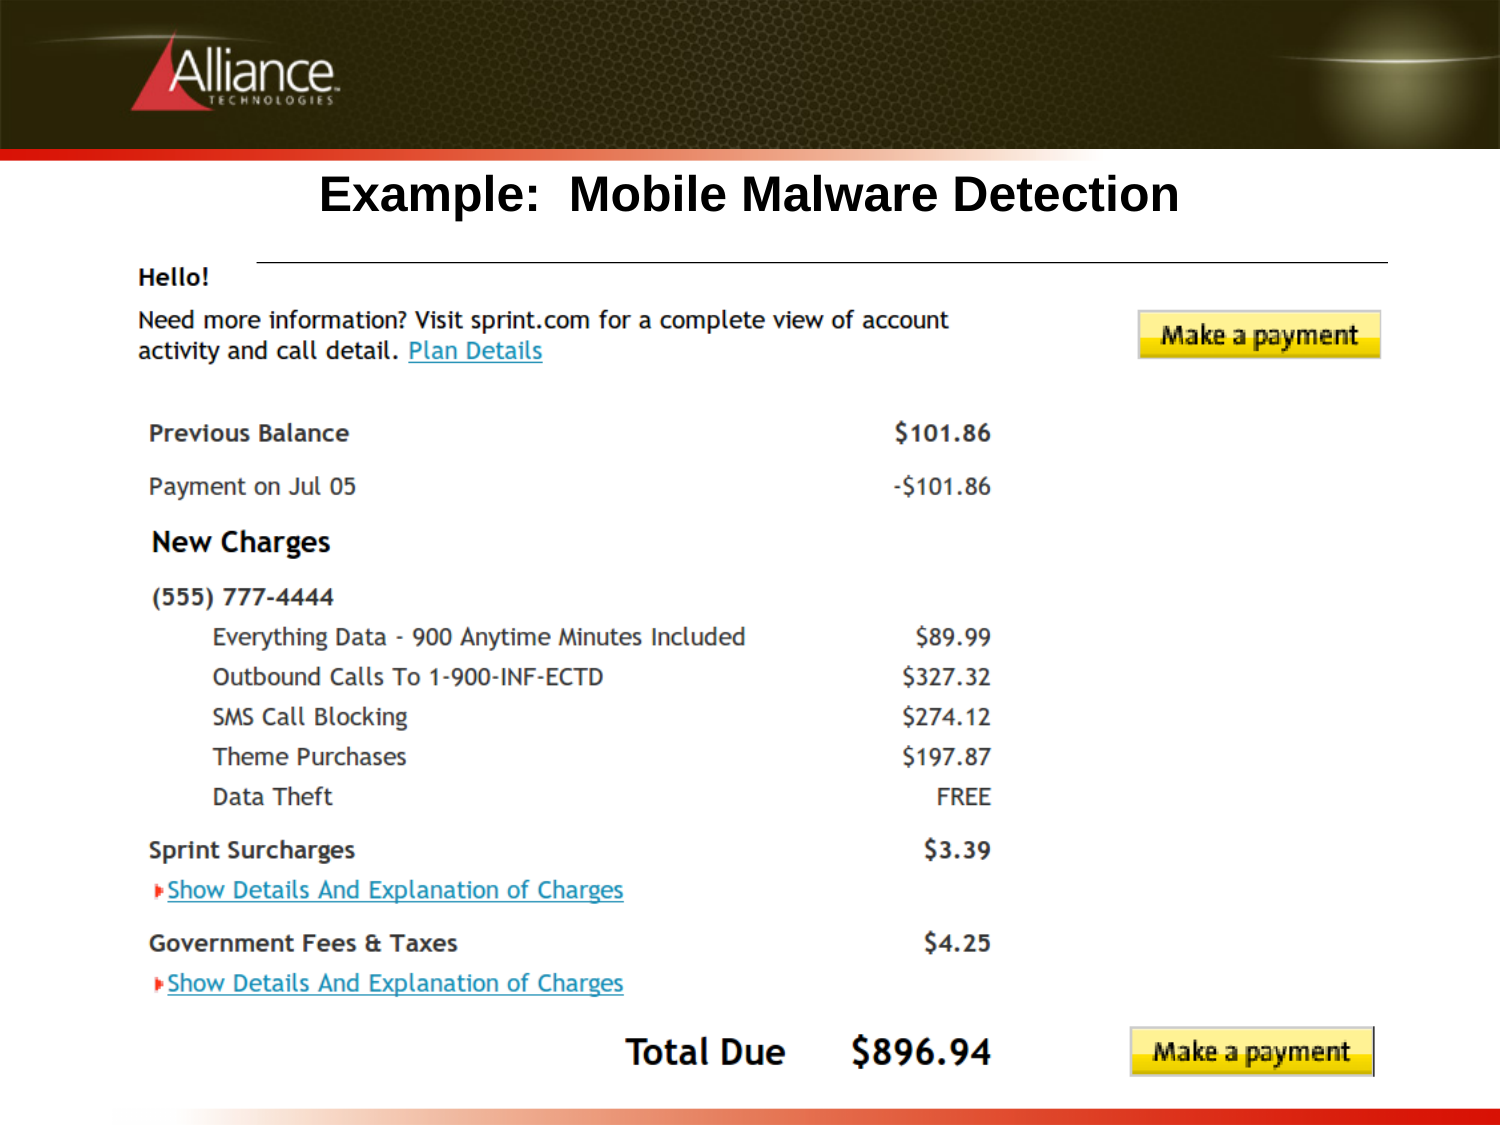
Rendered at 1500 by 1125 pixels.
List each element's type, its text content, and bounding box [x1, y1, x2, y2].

picture [0, 0, 1500, 161]
picture [114, 1109, 1500, 1125]
text_box Example: Mobile Malware Detection [0, 163, 1500, 225]
picture [129, 262, 1388, 1089]
